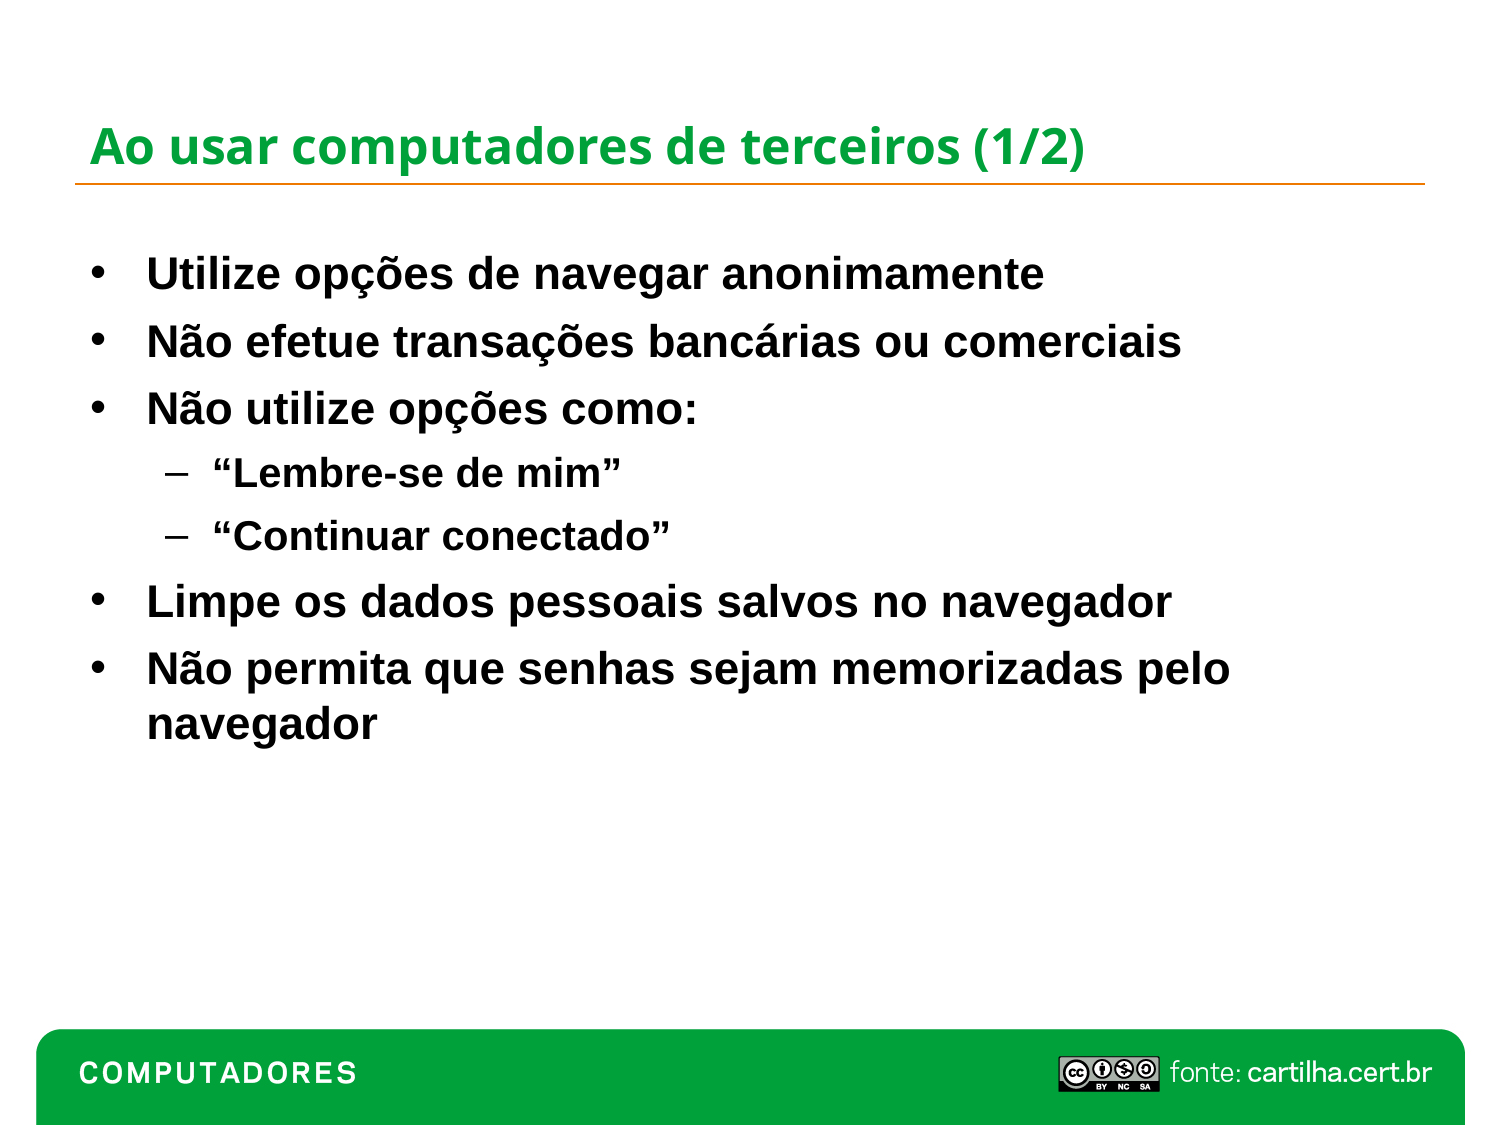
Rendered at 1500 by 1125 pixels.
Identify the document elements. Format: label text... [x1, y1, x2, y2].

picture [0, 0, 1500, 1125]
list Utilize opções de navegar anonimamente Não efetue transações bancárias ou comerciais Não utilize opções como: “Lembre-se de mim” “Continuar conectado” Limpe os dados pessoais salvos no navegador Não permita que senhas sejam memorizadas pelo navegador [75, 236, 1425, 979]
title Ao usar computadores de terceiros (1/2) [75, 54, 1425, 182]
